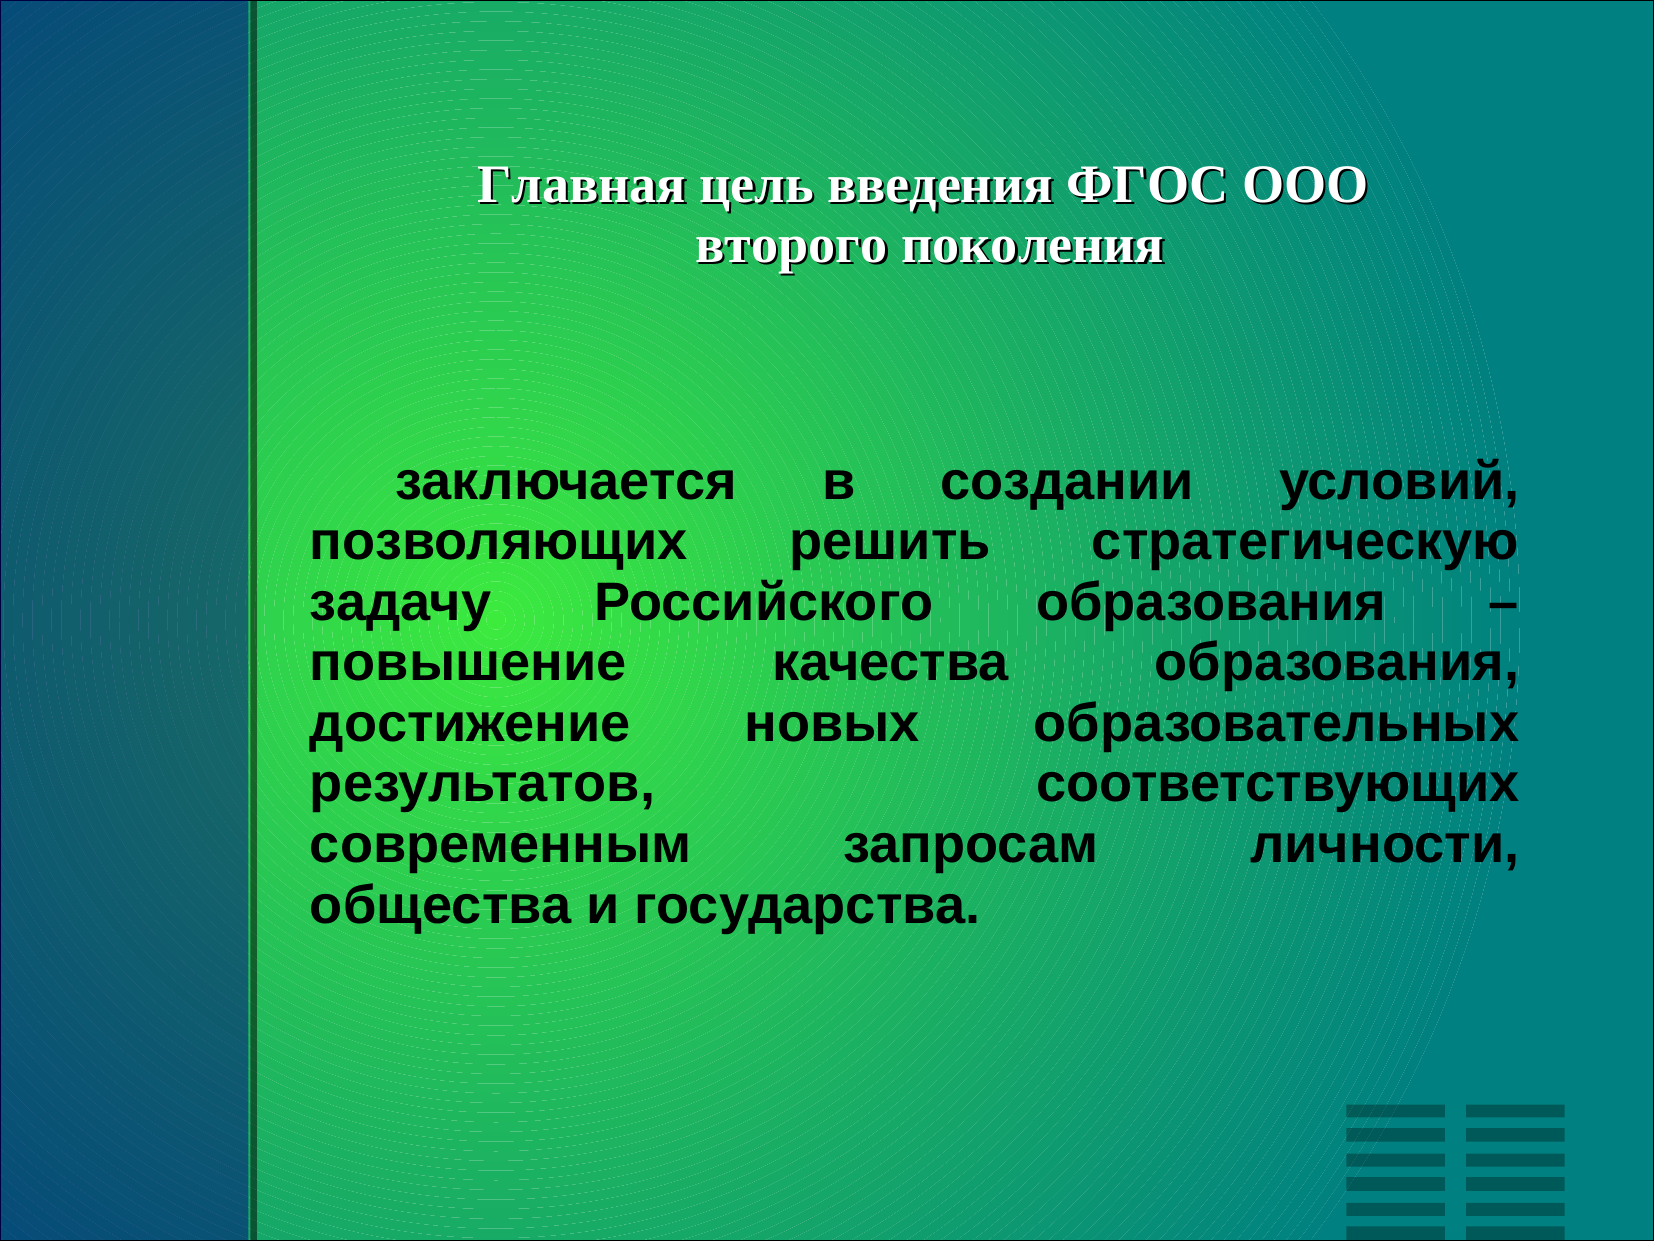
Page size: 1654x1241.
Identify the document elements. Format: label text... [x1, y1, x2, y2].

text_box заключается в создании условий, позволяющих решить стратегическую задачу Российского образования – повышение качества образования, достижение новых образовательных результатов, соответствующих современным запросам личности, общества и государства. [295, 442, 1536, 954]
title Главная цель введения ФГОС ООО второго поколения [324, 118, 1536, 311]
